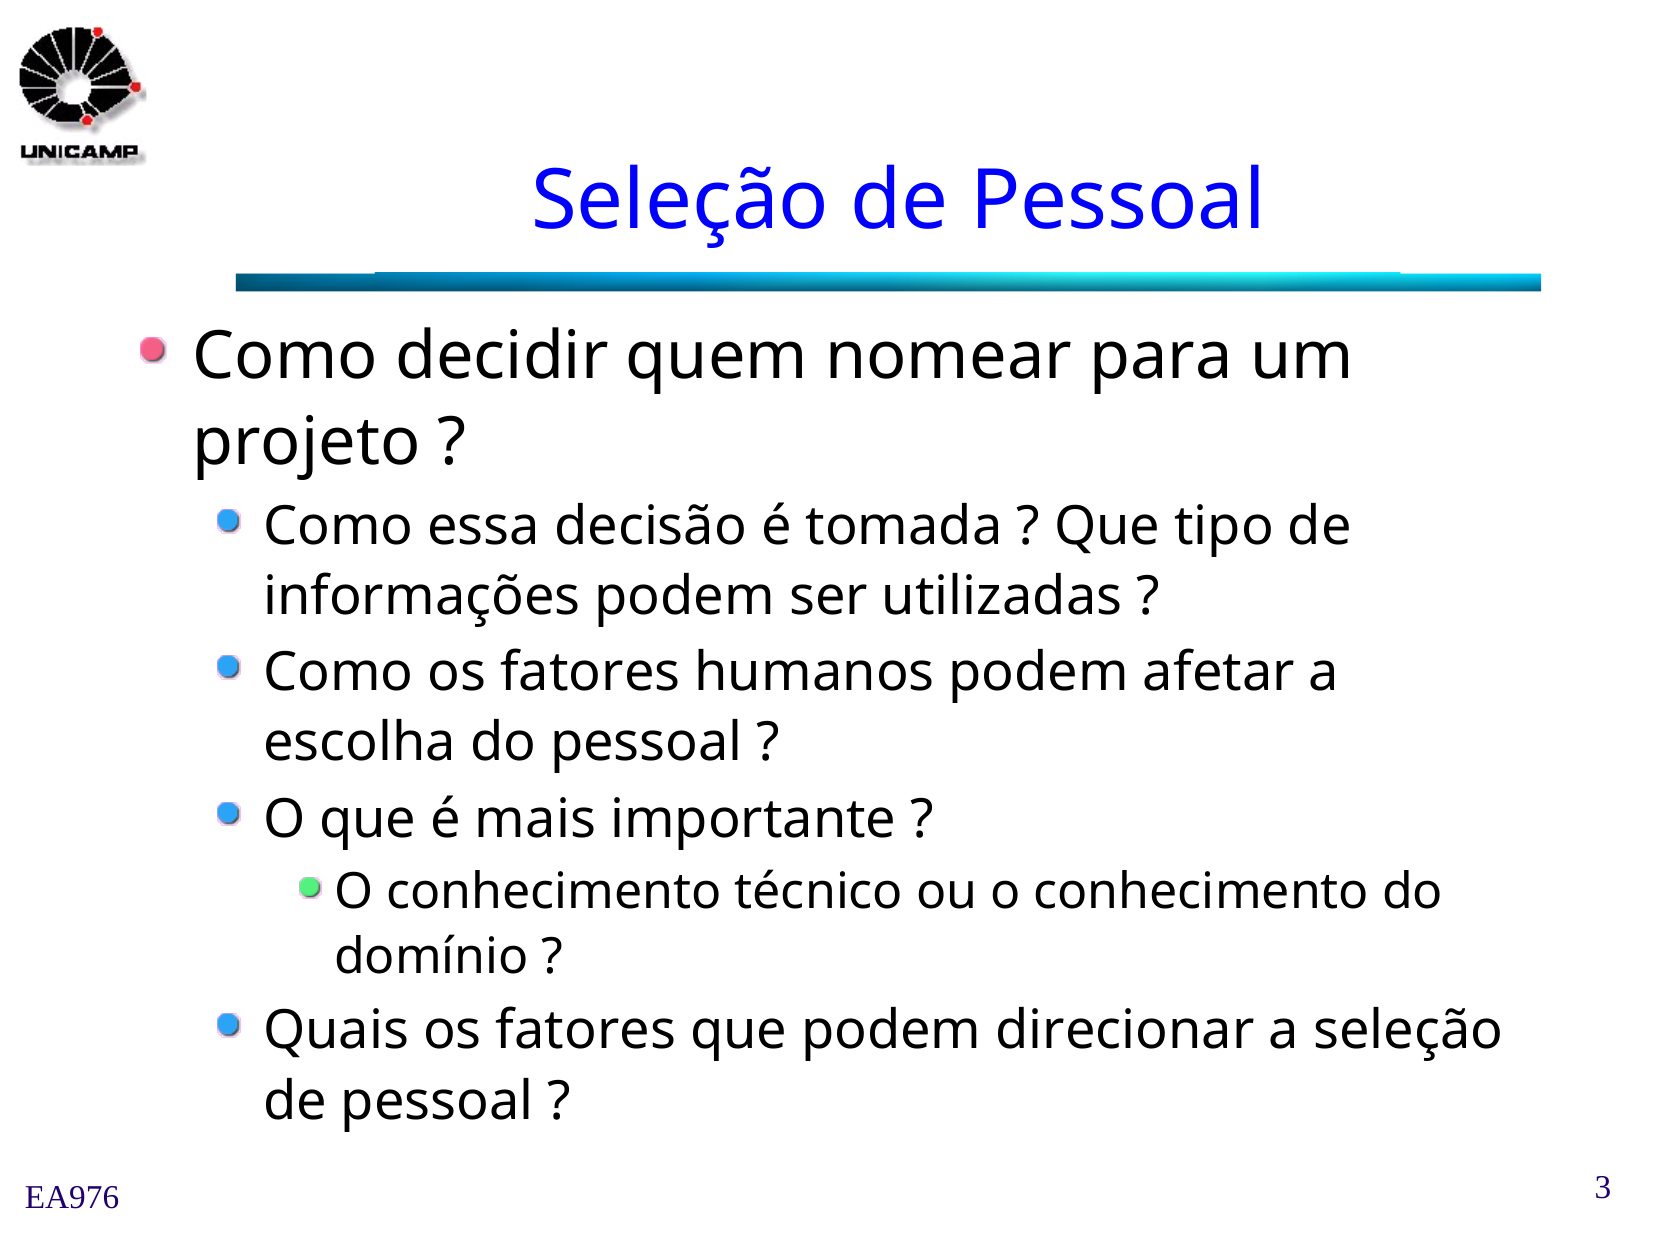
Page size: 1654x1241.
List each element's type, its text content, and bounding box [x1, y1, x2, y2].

picture [125, 272, 1654, 295]
title Seleção de Pessoal [264, 57, 1534, 250]
list Como decidir quem nomear para um projeto ? Como essa decisão é tomada ? Que tipo de informações podem ser utilizadas ? Como os fatores humanos podem afetar a escolha do pessoal ? O que é mais importante ? O conhecimento técnico ou o conhecimento do domínio ? Quais os fatores que podem direcionar a seleção de pessoal ? [121, 309, 1534, 1182]
